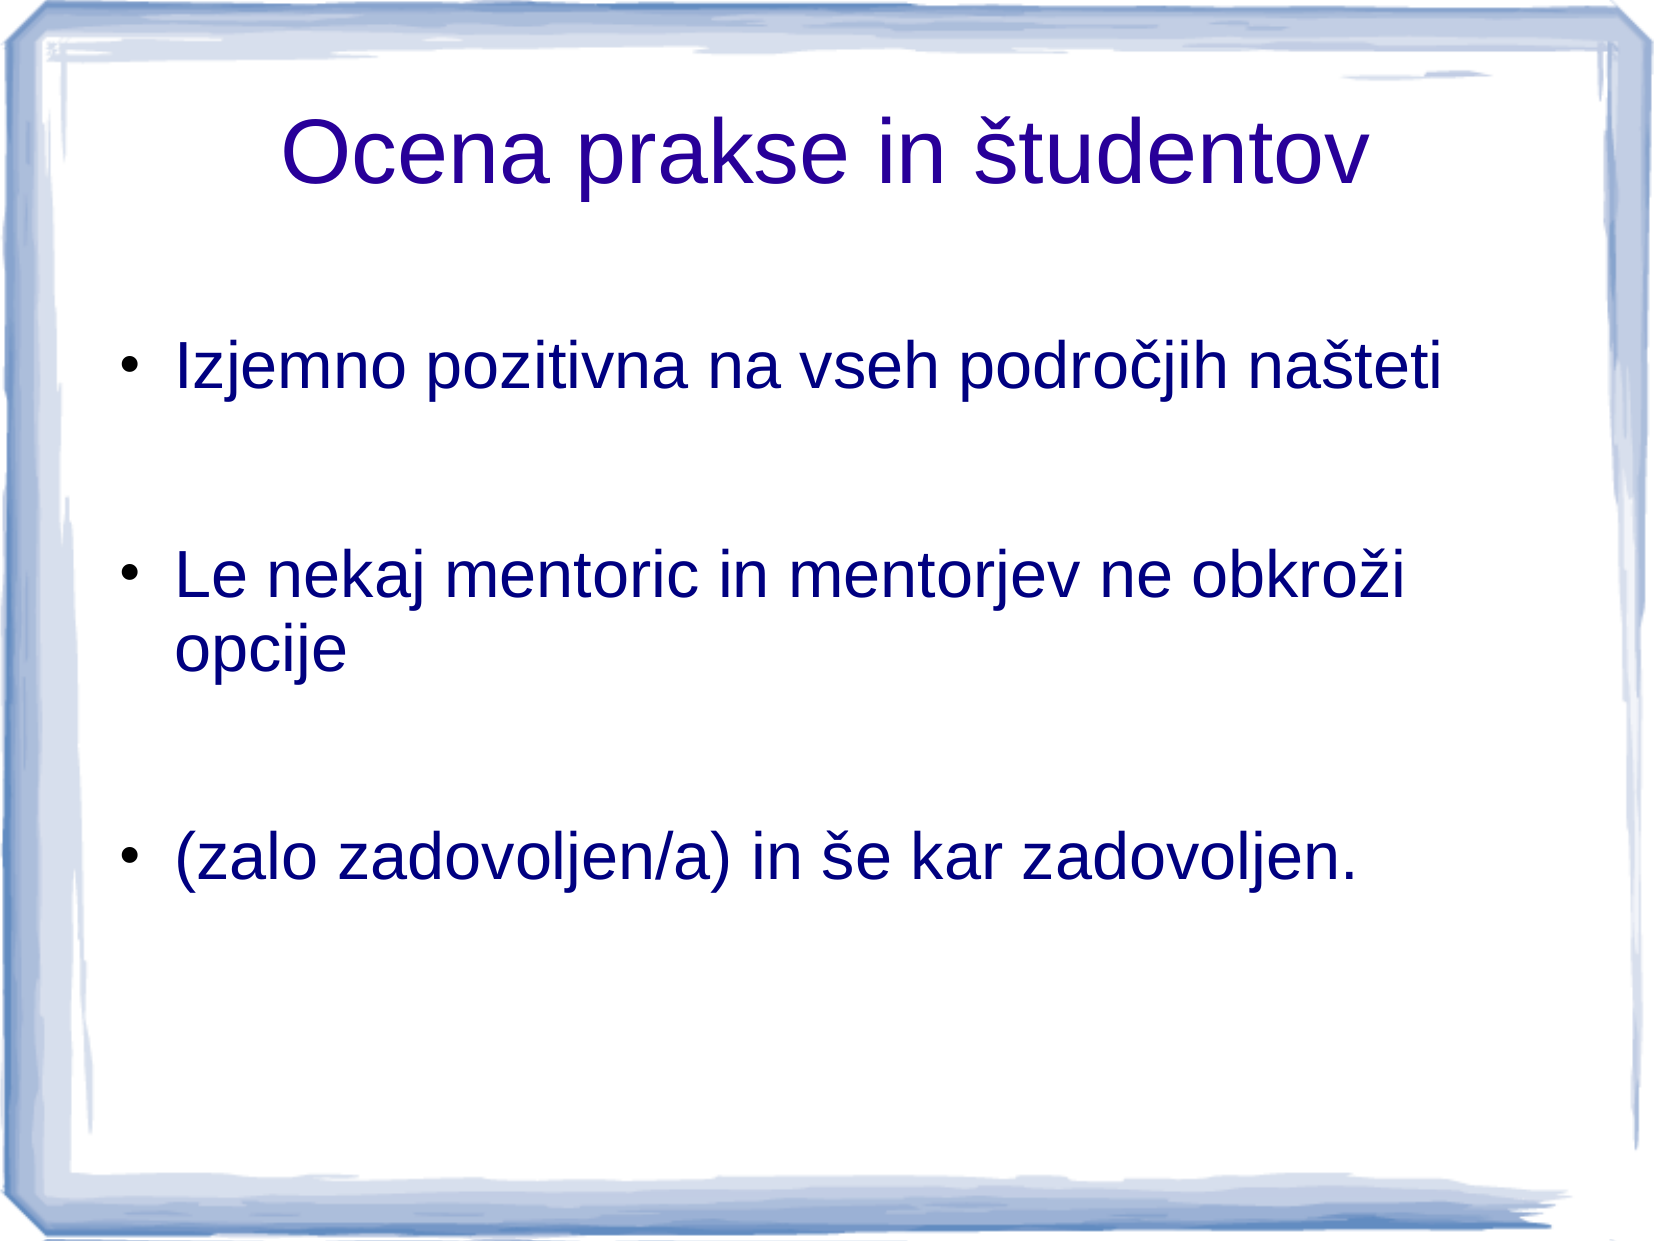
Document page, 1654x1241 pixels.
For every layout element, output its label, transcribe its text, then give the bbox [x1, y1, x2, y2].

picture [0, 0, 1654, 1241]
title Ocena prakse in študentov [82, 49, 1571, 257]
list Izjemno pozitivna na vseh področjih našteti Le nekaj mentoric in mentorjev ne obkroži opcije (zalo zadovoljen/a) in še kar zadovoljen. [118, 324, 1571, 1004]
